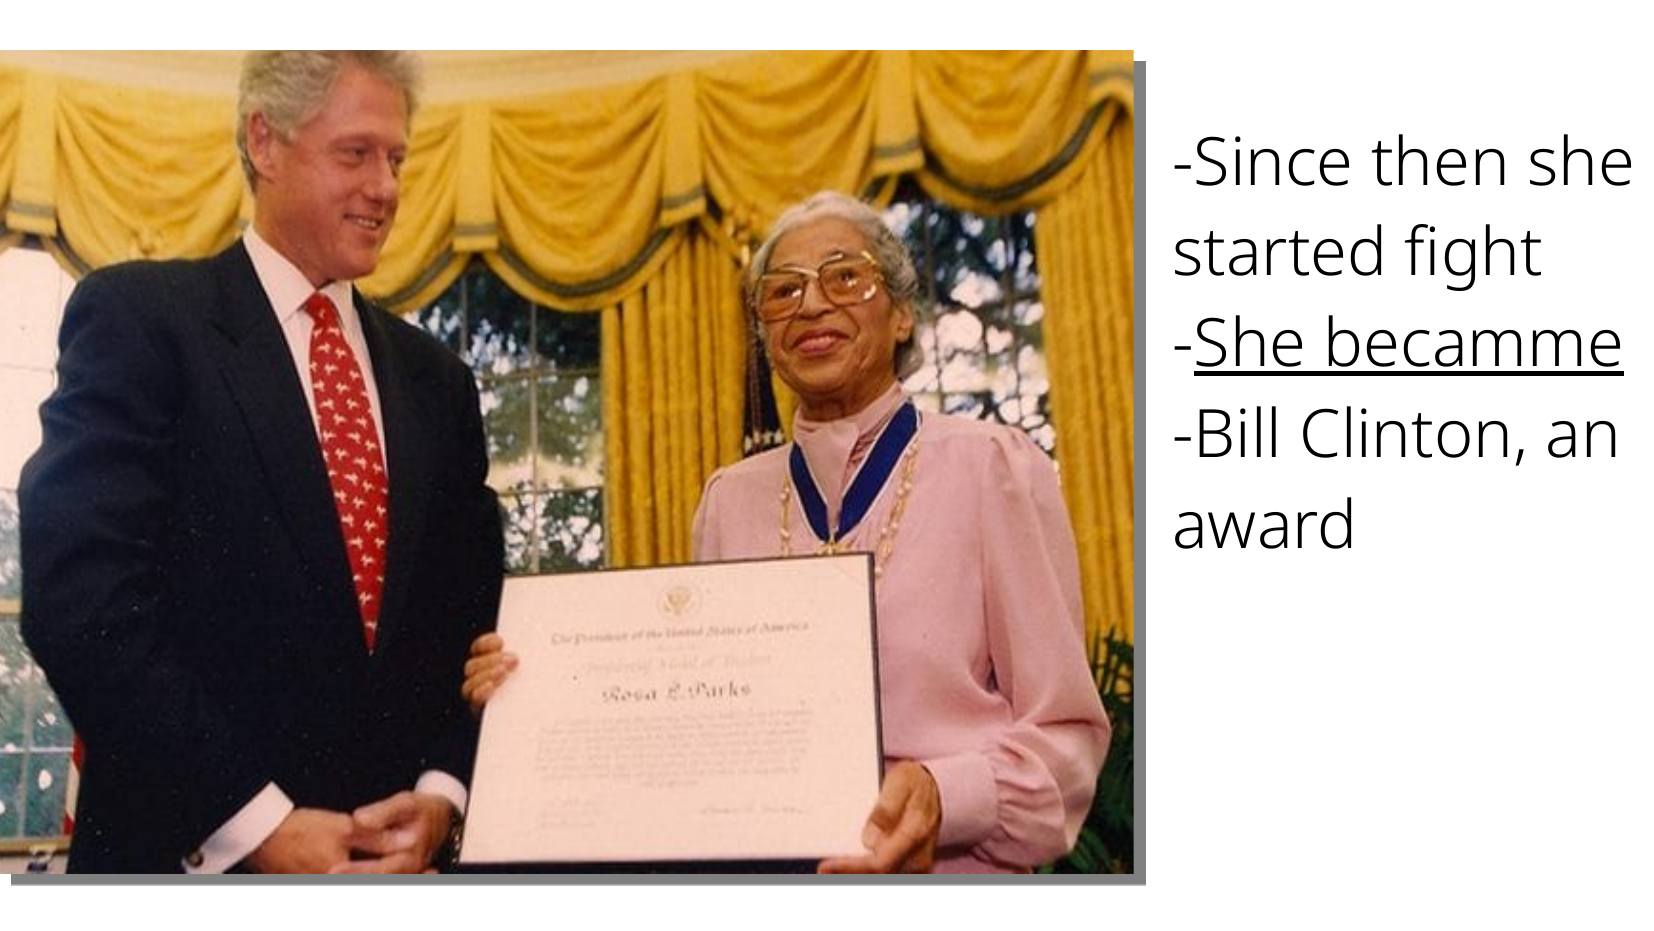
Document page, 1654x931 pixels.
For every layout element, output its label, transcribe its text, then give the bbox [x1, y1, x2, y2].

picture [0, 50, 1134, 875]
text_box -Since then she started fight -She becamme -Bill Clinton, an award [1157, 106, 1654, 455]
